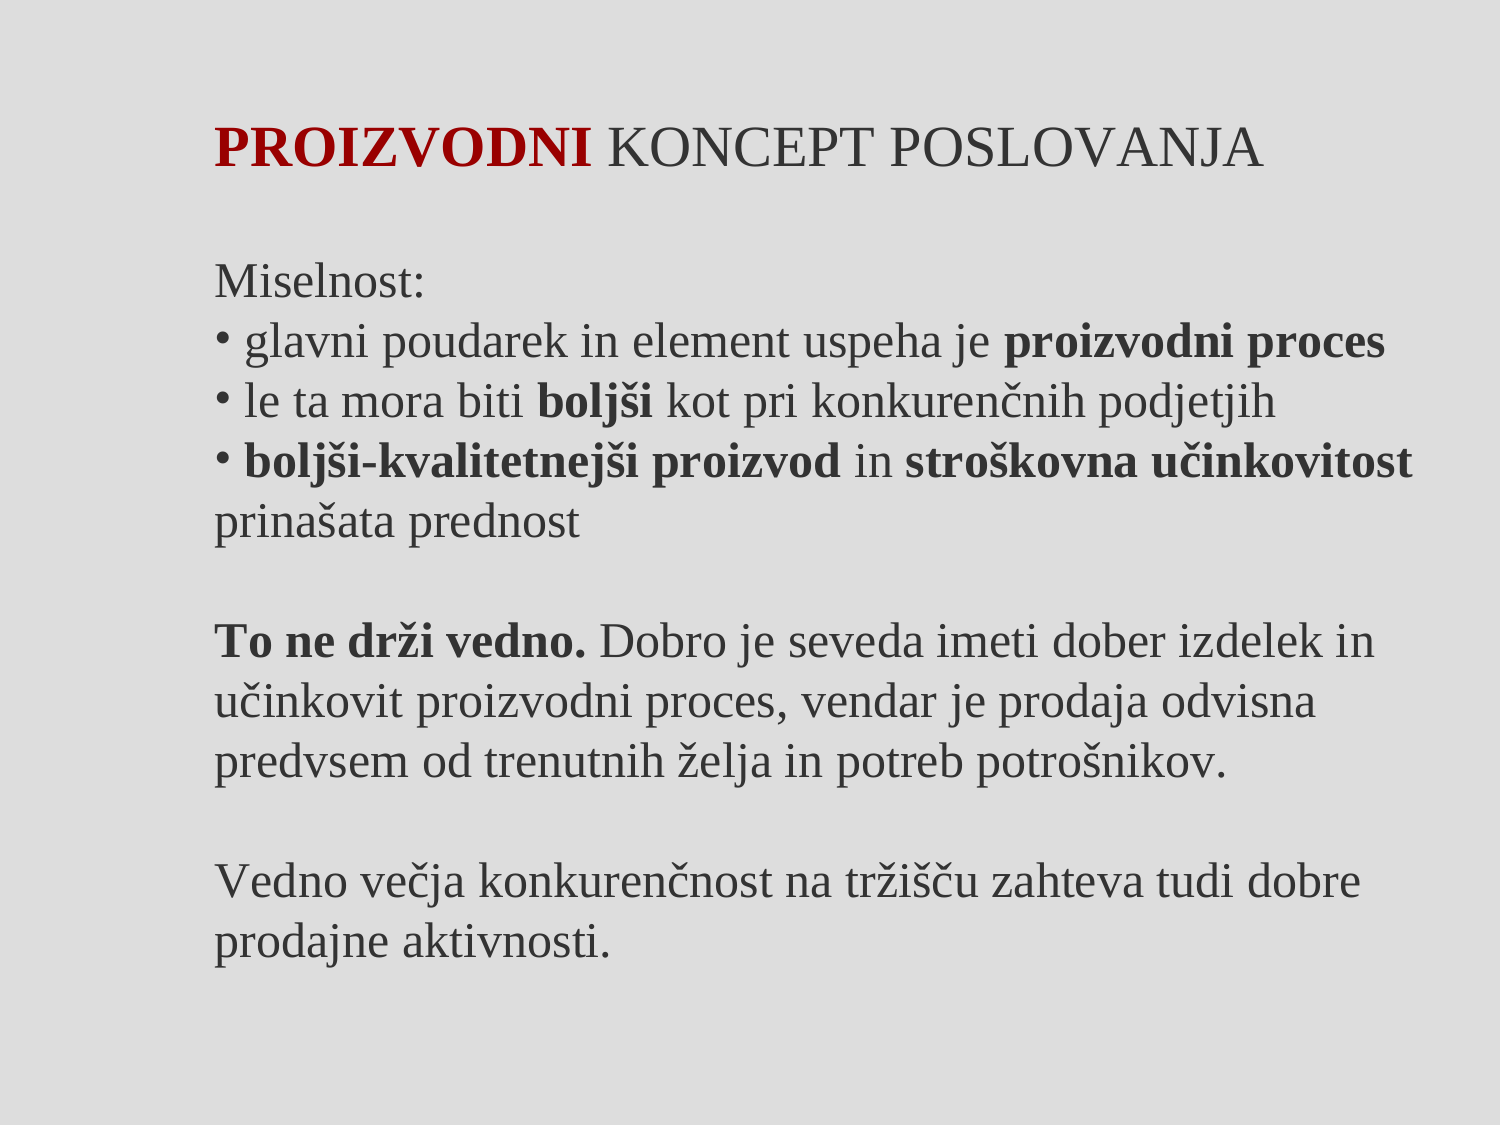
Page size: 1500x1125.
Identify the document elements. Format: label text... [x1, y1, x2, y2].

text_box PROIZVODNI KONCEPT POSLOVANJA Miselnost: glavni poudarek in element uspeha je proizvodni proces le ta mora biti boljši kot pri konkurenčnih podjetjih boljši-kvalitetnejši proizvod in stroškovna učinkovitost prinašata prednost To ne drži vedno. Dobro je seveda imeti dober izdelek in učinkovit proizvodni proces, vendar je prodaja odvisna predvsem od trenutnih želja in potreb potrošnikov. Vedno večja konkurenčnost na tržišču zahteva tudi dobre prodajne aktivnosti. [199, 99, 1438, 976]
